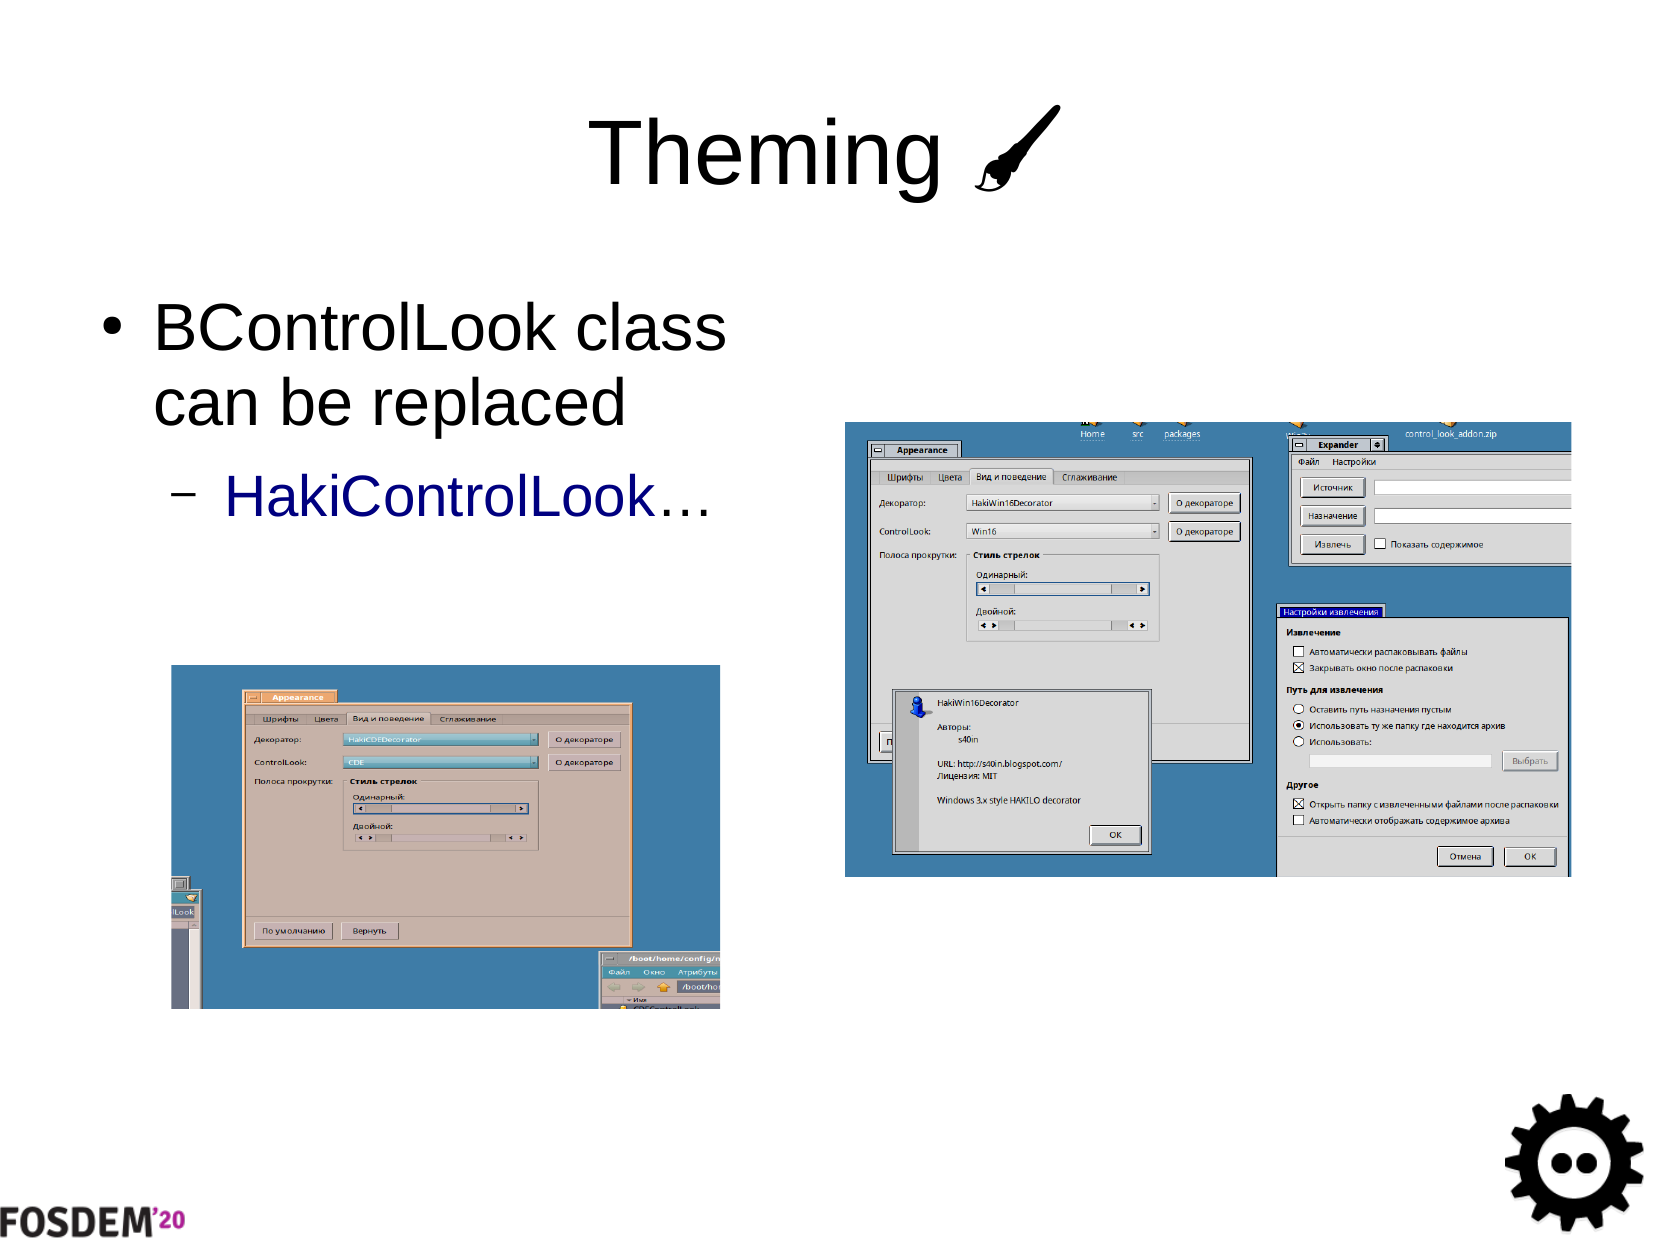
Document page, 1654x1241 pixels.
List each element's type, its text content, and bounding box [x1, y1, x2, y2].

picture [845, 422, 1572, 877]
picture [0, 1202, 188, 1241]
title Theming 🖌 [82, 49, 1571, 257]
list BControlLook class can be replaced HakiControlLook… [82, 290, 809, 634]
picture [1505, 1094, 1648, 1235]
picture [171, 665, 721, 1009]
